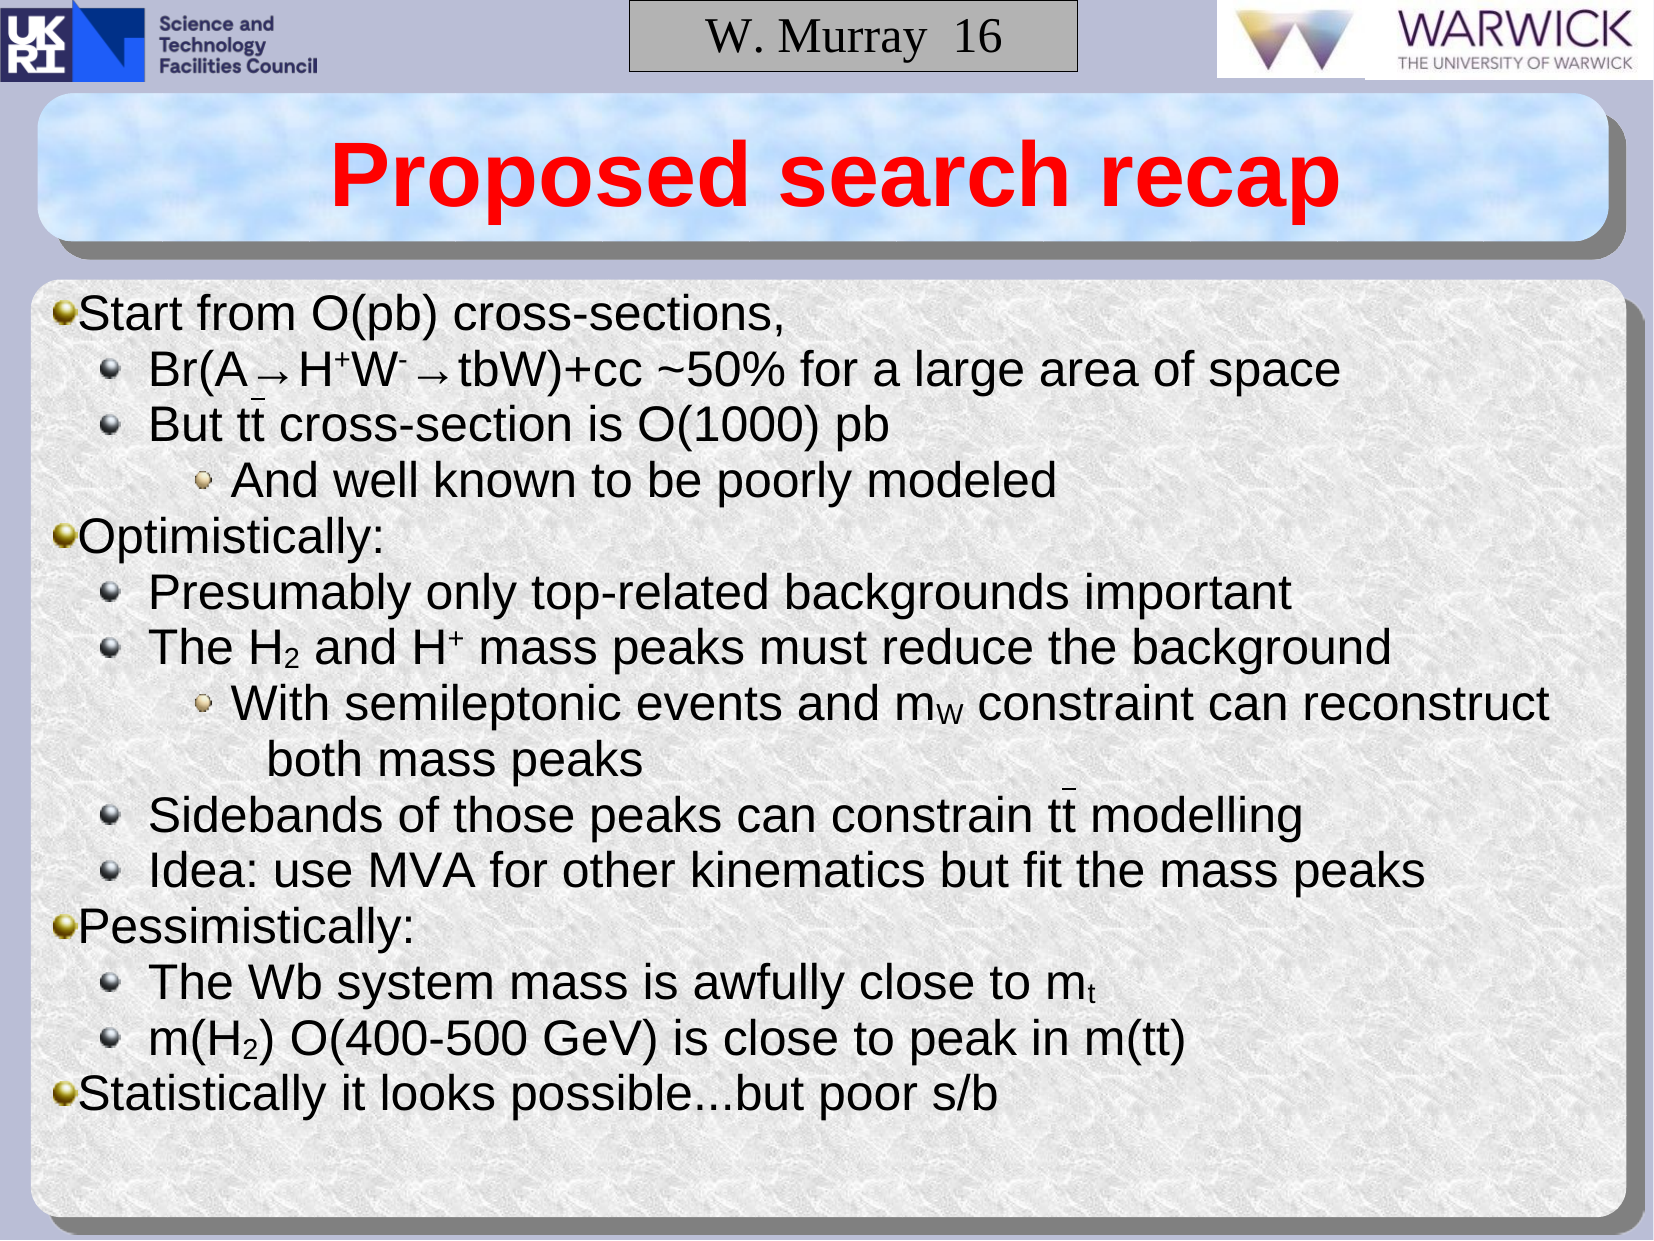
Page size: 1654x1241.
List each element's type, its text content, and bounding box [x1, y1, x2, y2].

picture [0, 0, 317, 82]
picture [37, 93, 1609, 242]
picture [1217, 0, 1654, 80]
list Start from O(pb) cross-sections, Br(A→H+W-→tbW)+cc ~50% for a large area of space But tt cross-section is O(1000) pb And well known to be poorly modeled Optimistically: Presumably only top-related backgrounds important The H2 and H+ mass peaks must reduce the background With semileptonic events and mW constraint can reconstruct both mass peaks Sidebands of those peaks can constrain tt modelling Idea: use MVA for other kinematics but fit the mass peaks Pessimistically: The Wb system mass is awfully close to mt m(H2) O(400-500 GeV) is close to peak in m(tt) Statistically it looks possible...but poor s/b [53, 285, 1588, 1241]
picture [30, 279, 1627, 1218]
title Proposed search recap [90, 101, 1584, 249]
